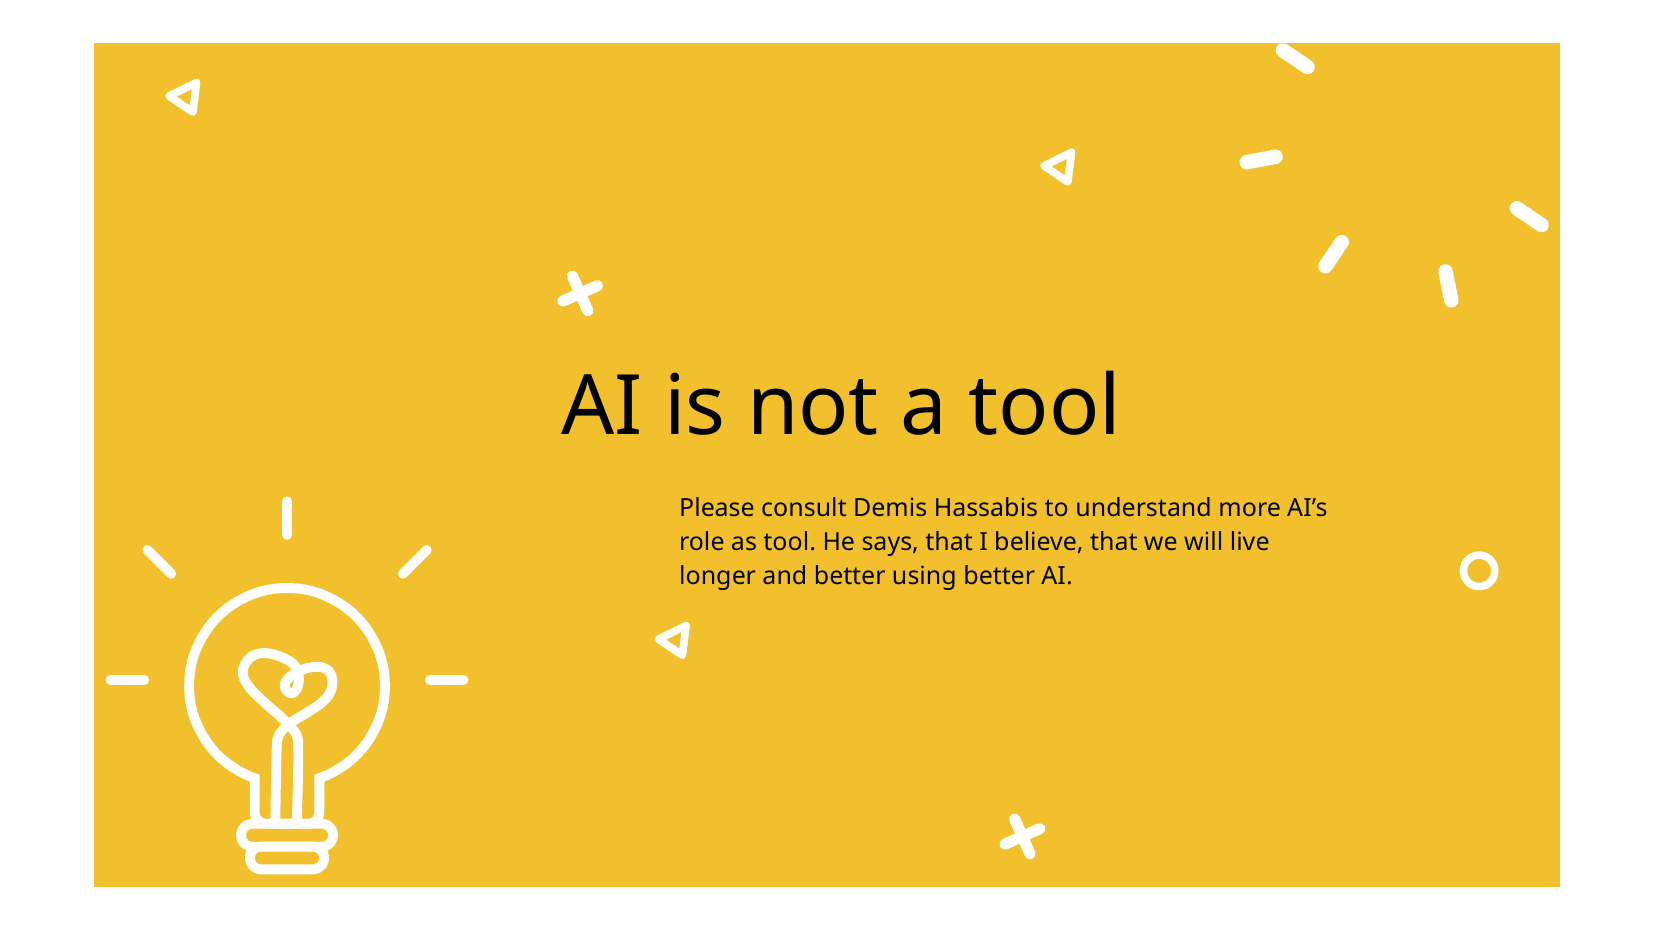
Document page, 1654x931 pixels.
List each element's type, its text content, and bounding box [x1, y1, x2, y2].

title AI is not a tool [561, 288, 1409, 516]
text_box Please consult Demis Hassabis to understand more AI’s role as tool. He says, that I believe, that we will live longer and better using better AI. [679, 472, 1340, 609]
